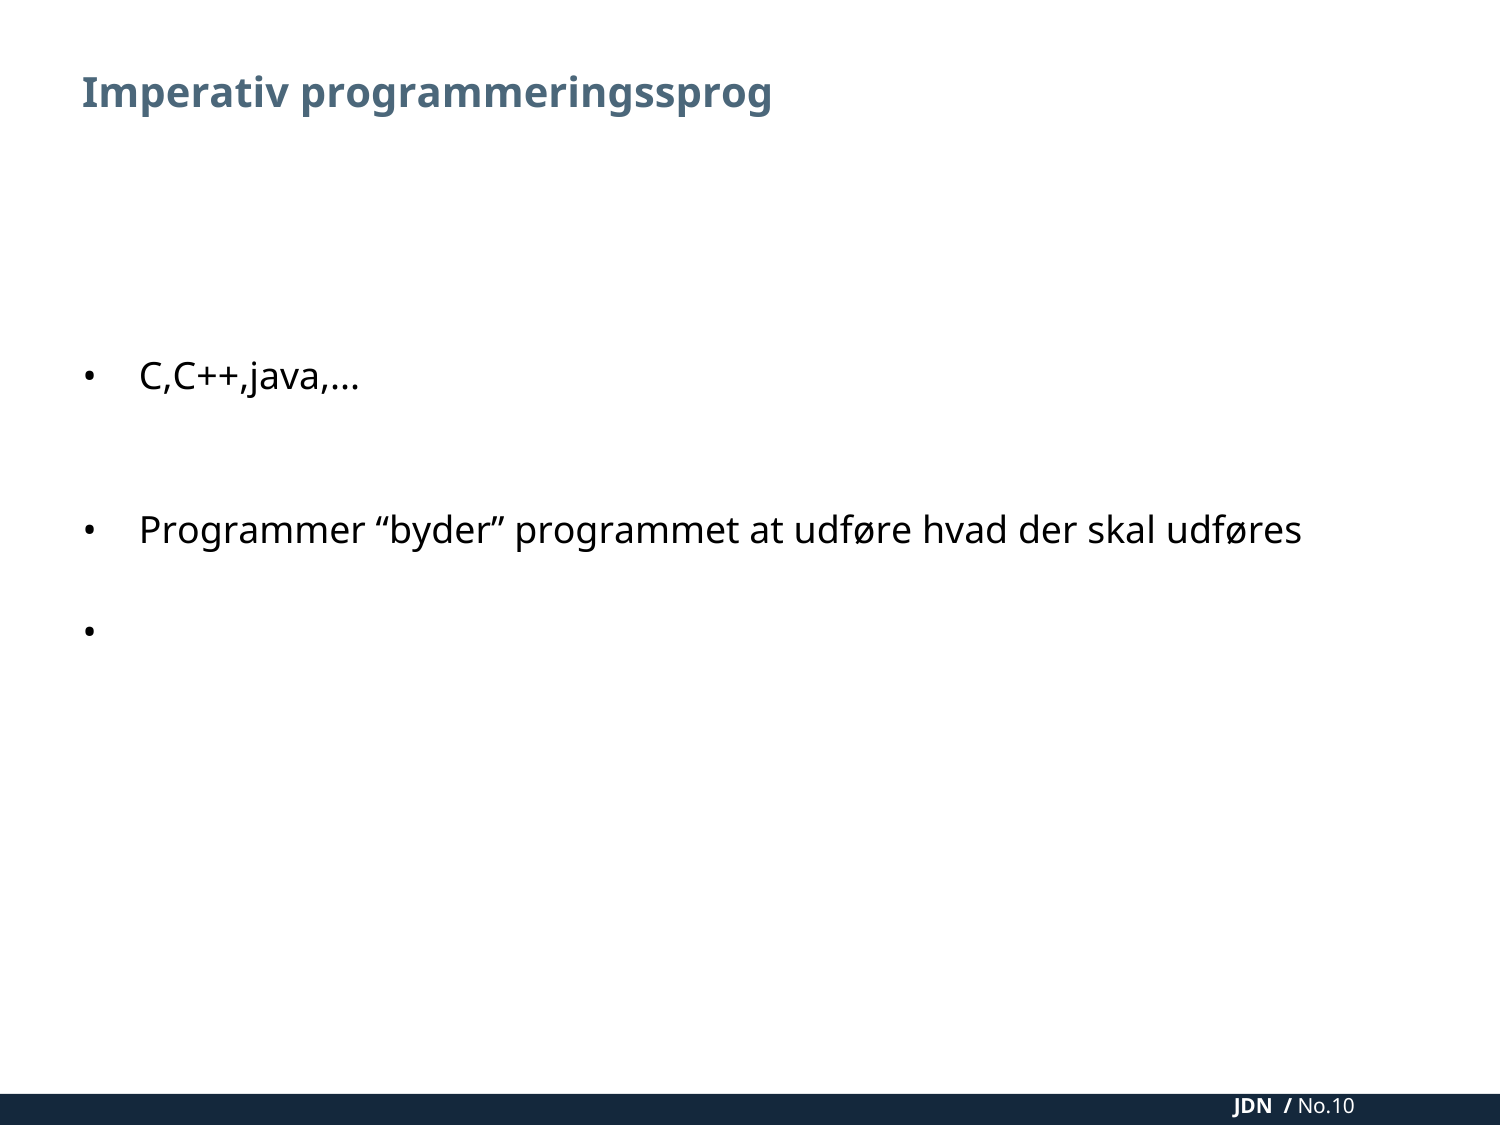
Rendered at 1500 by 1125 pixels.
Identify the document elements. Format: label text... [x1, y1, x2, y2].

title Imperativ programmeringssprog [67, 34, 1416, 148]
list C,C++,java,... Programmer “byder” programmet at udføre hvad der skal udføres [76, 350, 1424, 1093]
